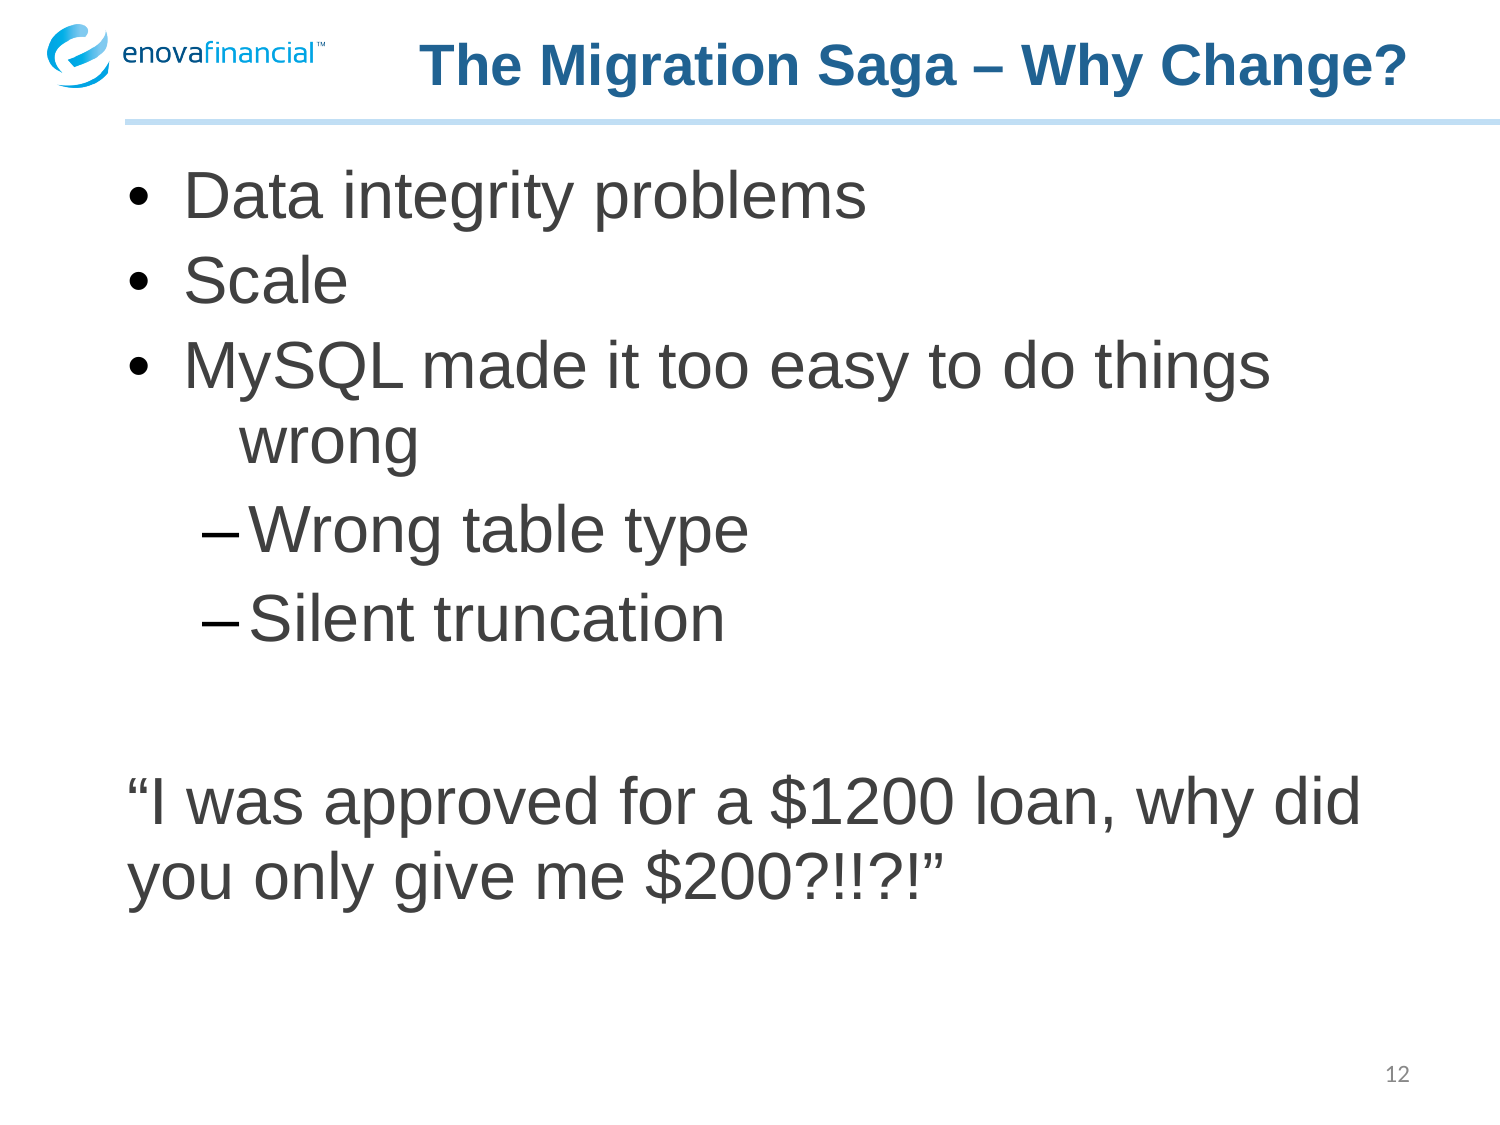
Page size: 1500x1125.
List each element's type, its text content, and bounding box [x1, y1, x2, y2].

list The Migration Saga – Why Change? [387, 24, 1426, 111]
text_box 28 [1074, 1042, 1426, 1103]
list Data integrity problems Scale MySQL made it too easy to do things wrong Wrong table type Silent truncation “I was approved for a $1200 loan, why did you only give me $200?!!?!” [112, 149, 1425, 988]
picture [47, 24, 325, 88]
picture [125, 119, 1500, 125]
